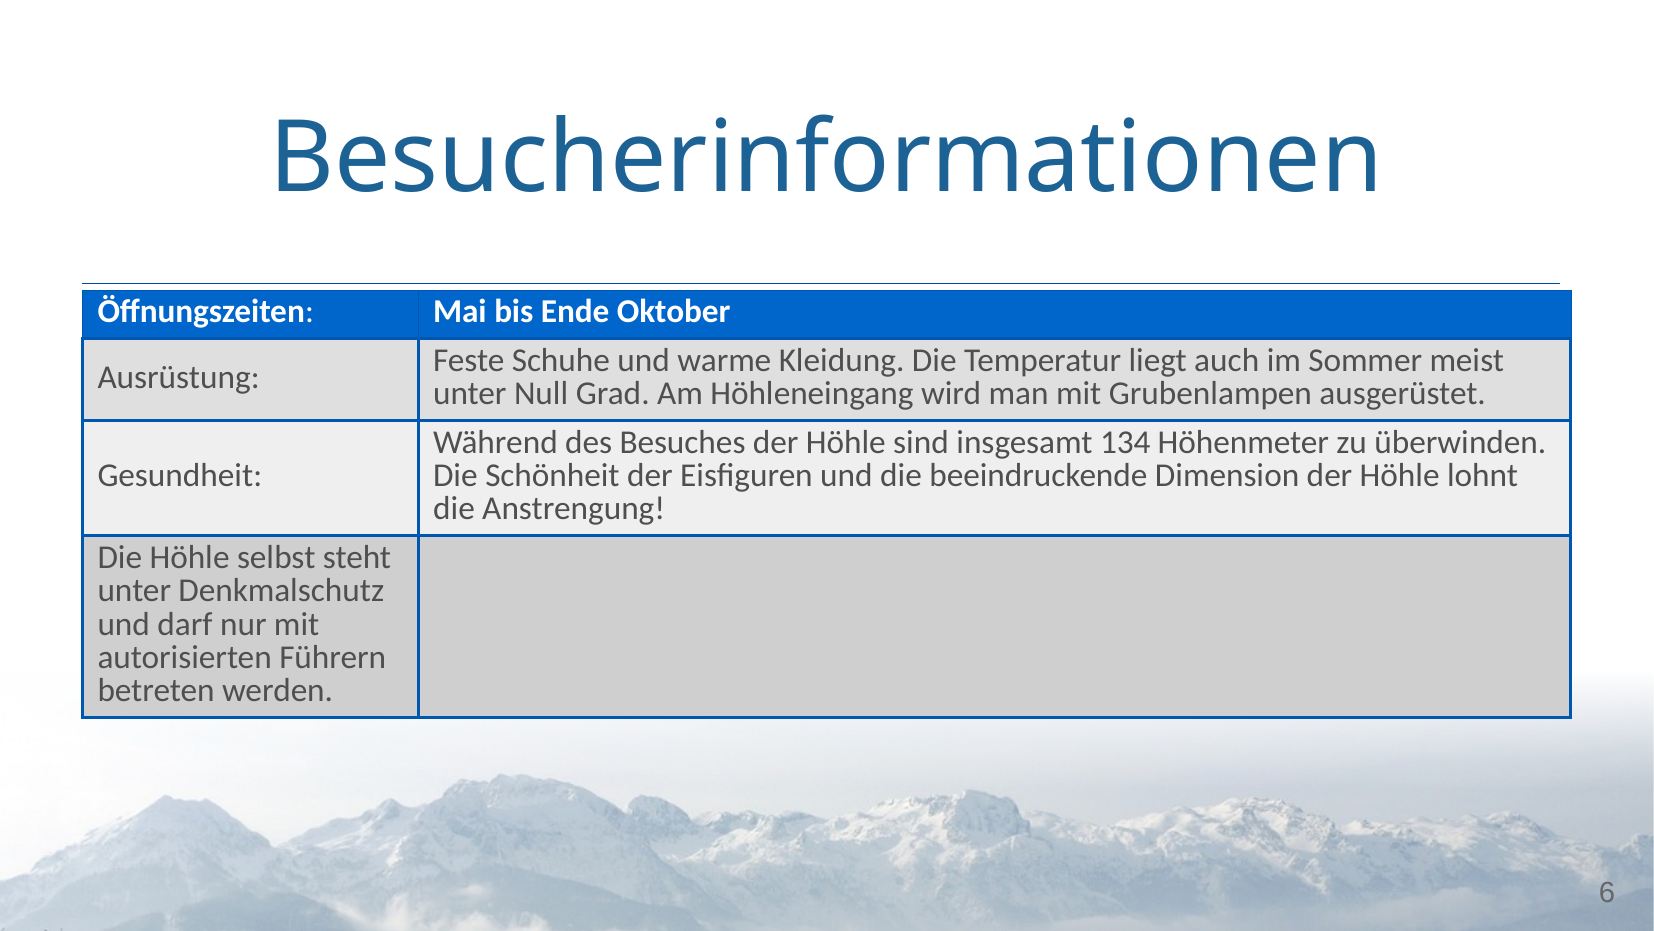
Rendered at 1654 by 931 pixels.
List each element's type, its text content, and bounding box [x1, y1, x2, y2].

table_cell Feste Schuhe und warme Kleidung. Die Temperatur liegt auch im Sommer meist unter Null Grad. Am Höhleneingang wird man mit Grubenlampen ausgerüstet. [420, 340, 1569, 419]
table_cell Ausrüstung: [84, 340, 417, 419]
table_cell [420, 537, 1569, 716]
title Besucherinformationen [82, 49, 1571, 257]
table_header Öffnungszeiten: [83, 291, 418, 337]
table_cell Die Höhle selbst steht unter Denkmalschutz und darf nur mit autorisierten Führern betreten werden. [84, 537, 417, 716]
table_cell Gesundheit: [84, 422, 417, 534]
table_cell Während des Besuches der Höhle sind insgesamt 134 Höhenmeter zu überwinden. Die Schönheit der Eisfiguren und die beeindruckende Dimension der Höhle lohnt die Anstrengung! [420, 422, 1569, 534]
table_header Mai bis Ende Oktober [419, 291, 1571, 337]
